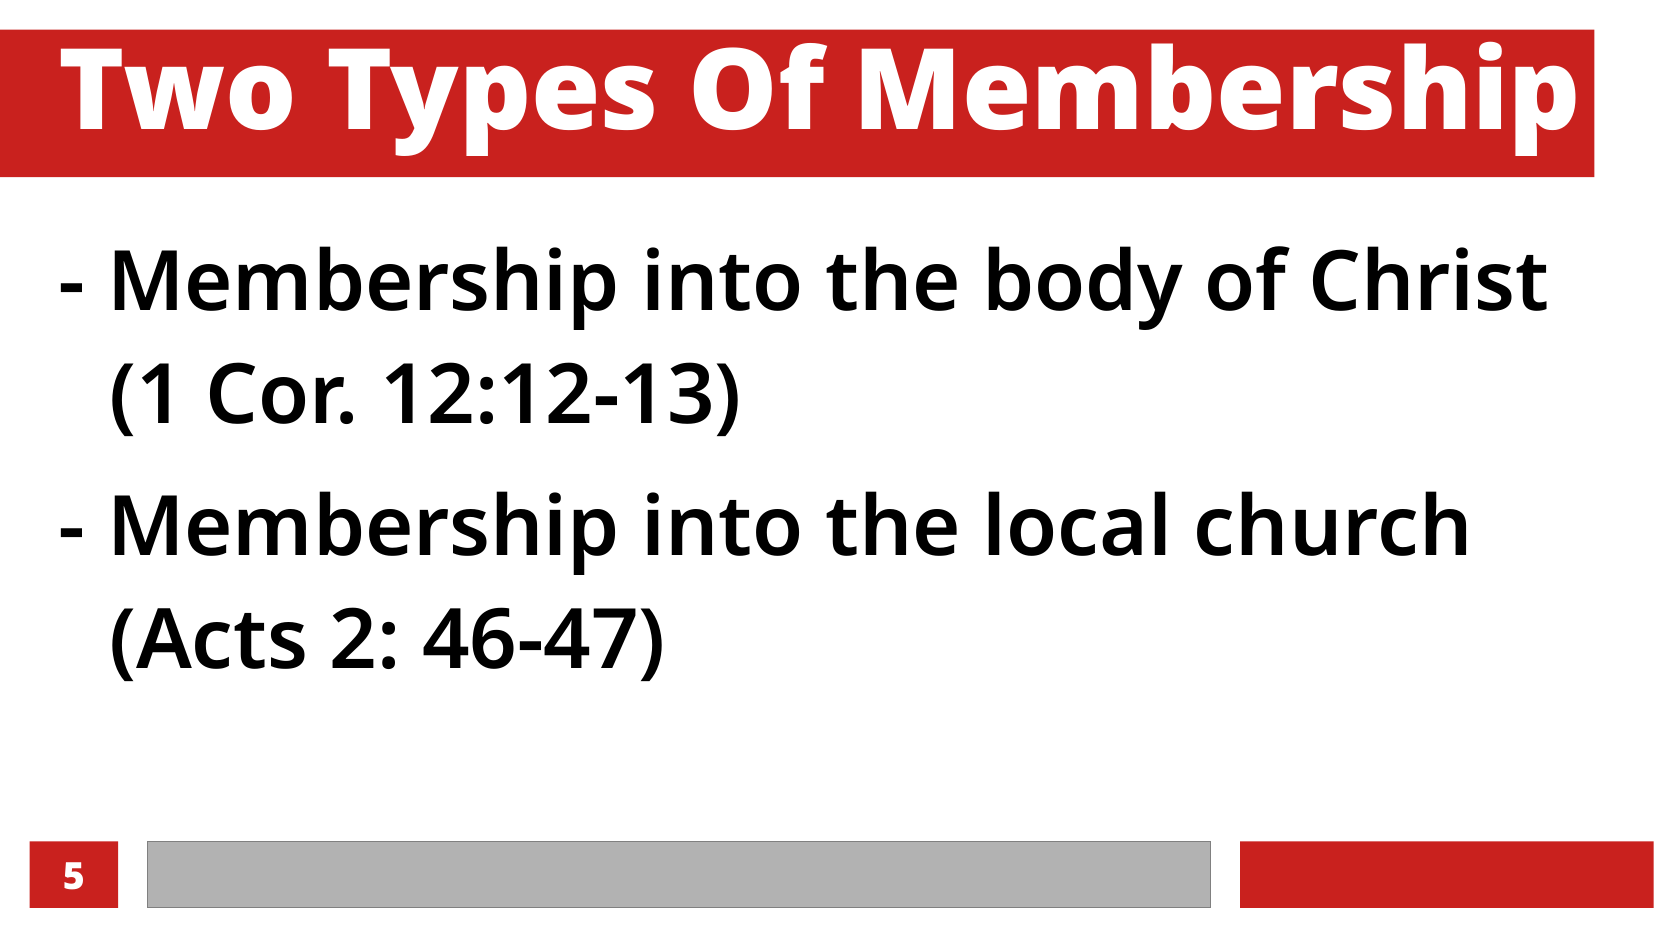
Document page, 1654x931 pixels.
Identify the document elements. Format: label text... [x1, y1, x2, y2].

title Two Types Of Membership [59, 44, 1595, 163]
list - Membership into the body of Christ (1 Cor. 12:12-13) - Membership into the local church (Acts 2: 46-47) [59, 221, 1565, 798]
